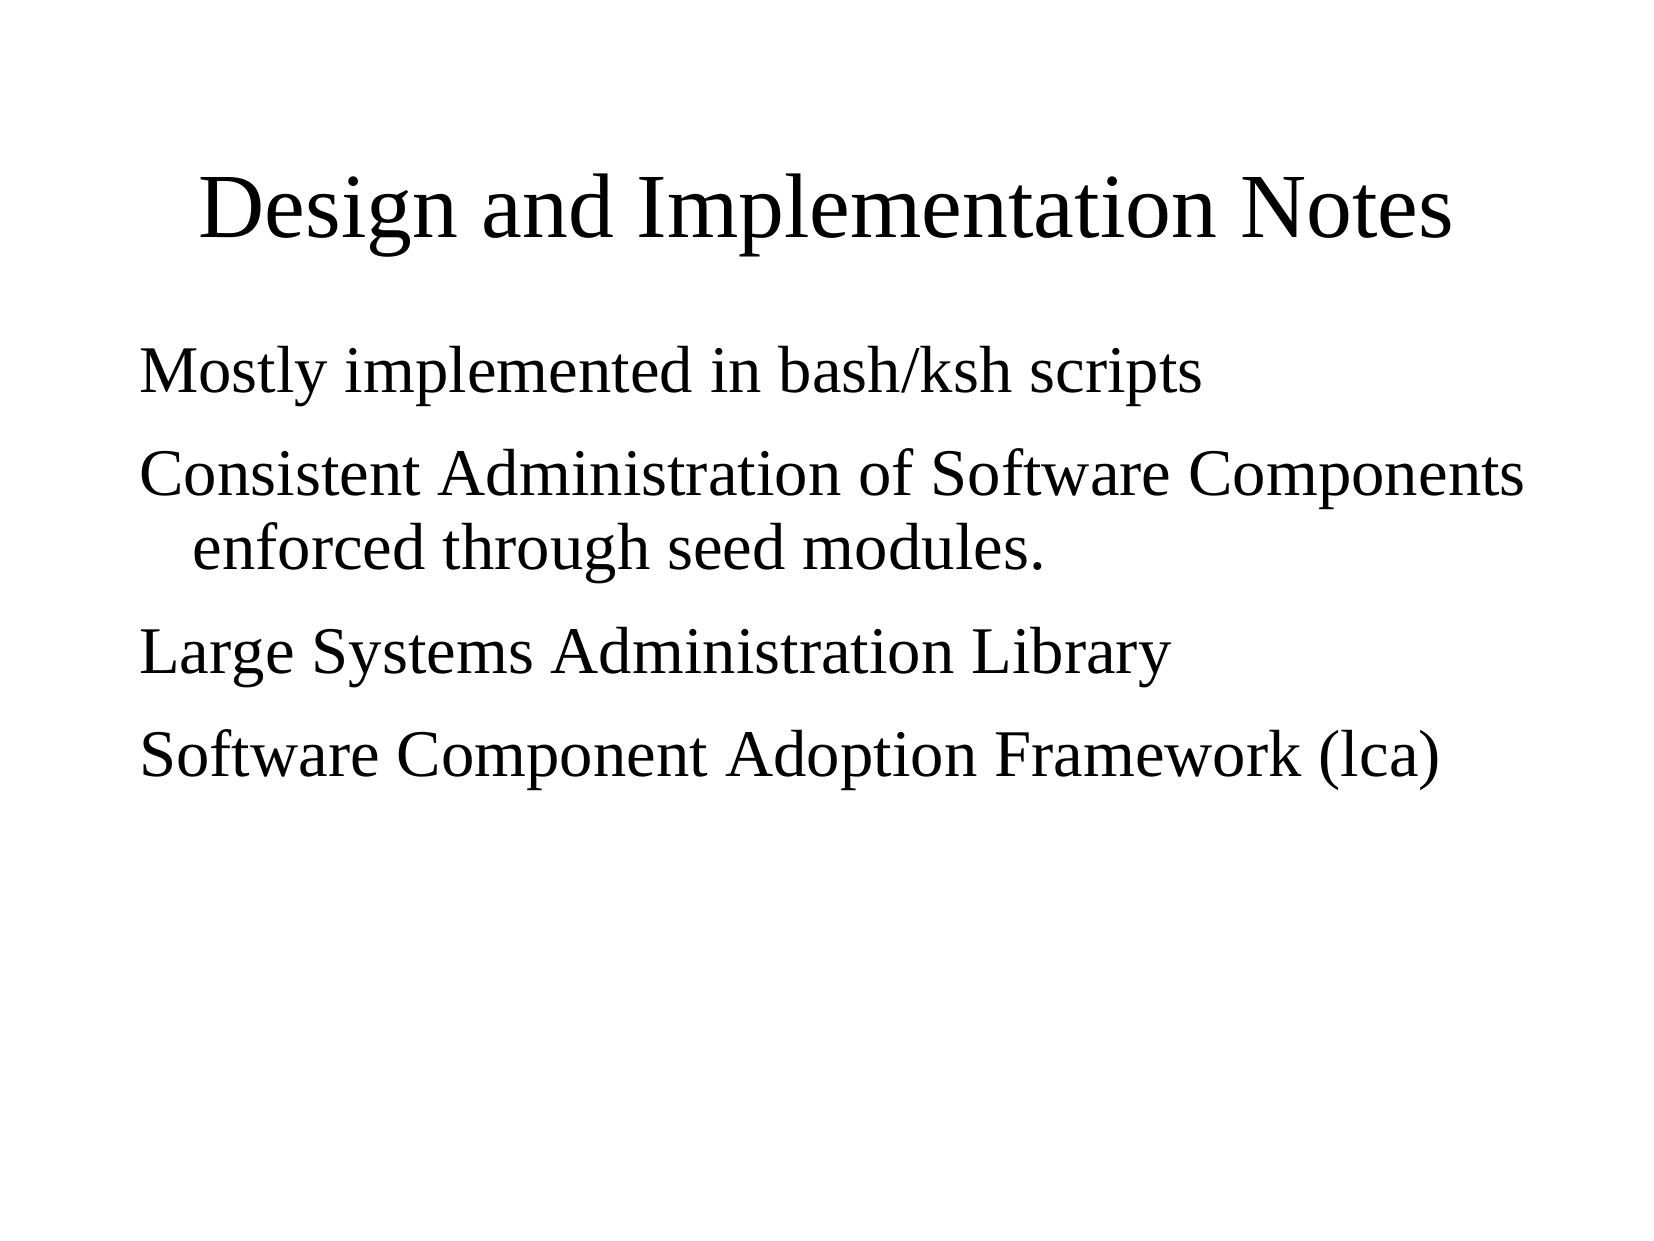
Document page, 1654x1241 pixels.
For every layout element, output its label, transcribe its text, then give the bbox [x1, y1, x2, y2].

list Mostly implemented in bash/ksh scripts Consistent Administration of Software Components enforced through seed modules. Large Systems Administration Library Software Component Adoption Framework (lca) [121, 332, 1597, 1220]
title Design and Implementation Notes [121, 102, 1534, 311]
